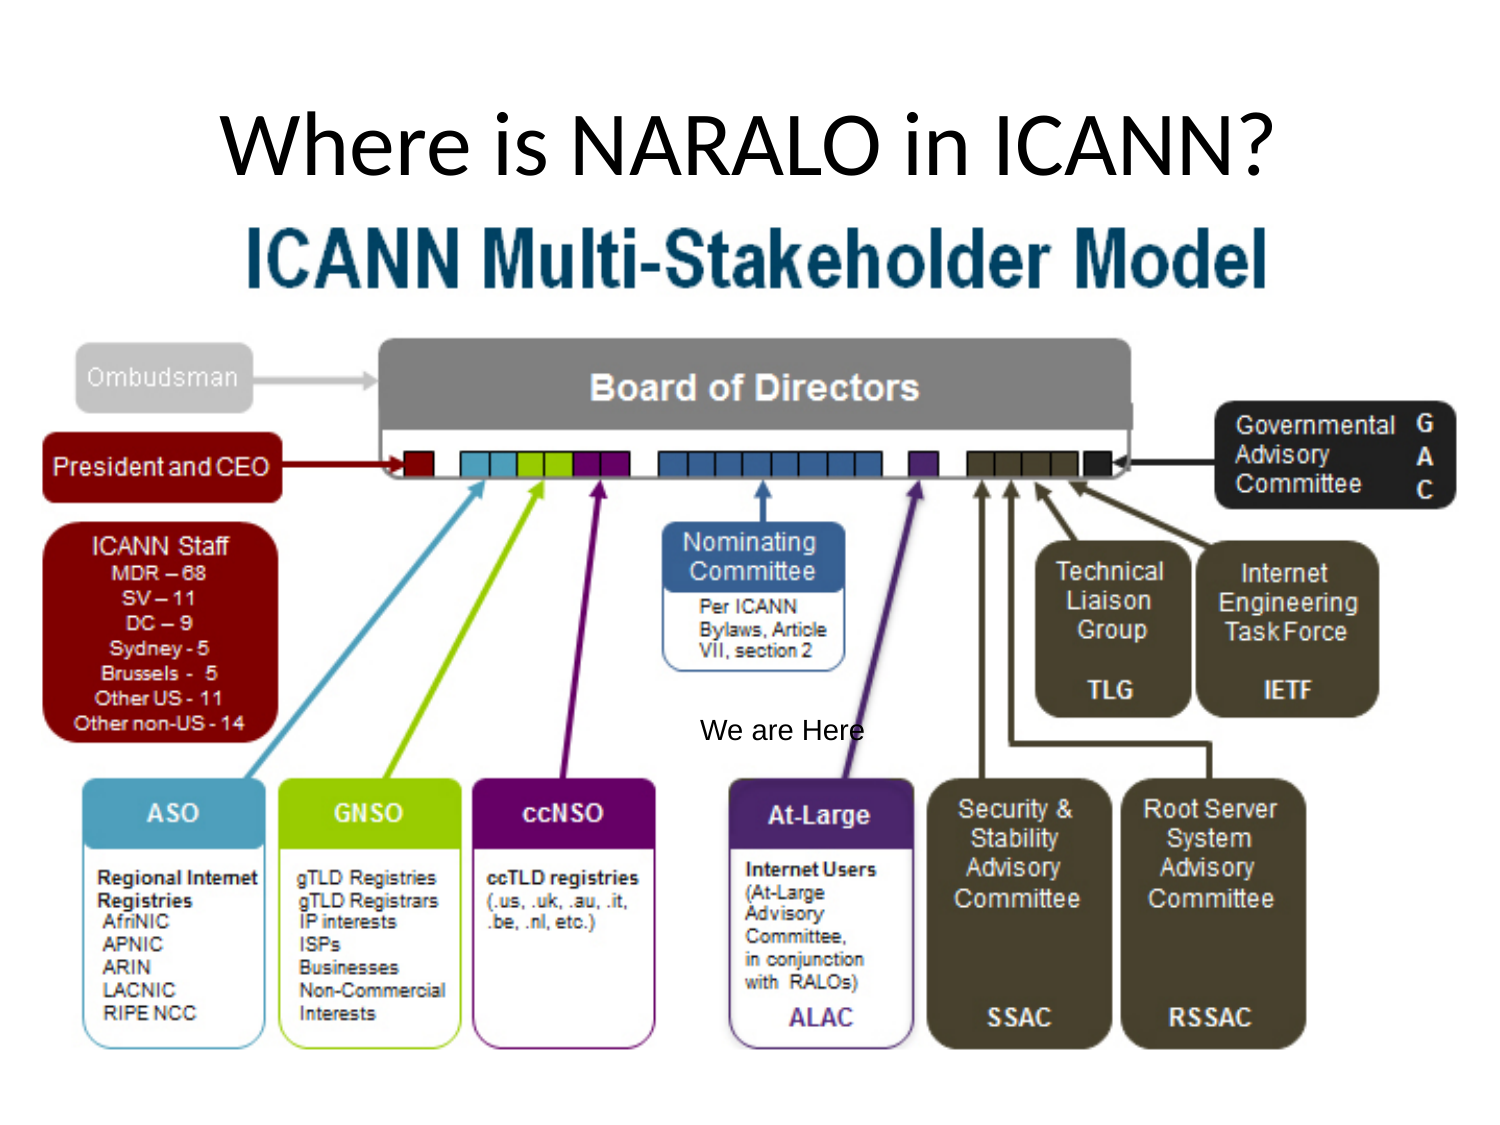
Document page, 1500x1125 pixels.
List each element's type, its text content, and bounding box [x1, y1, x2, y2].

text_box We are Here [685, 696, 902, 773]
title Where is NARALO in ICANN? [75, 45, 1425, 224]
picture [41, 224, 1459, 1054]
